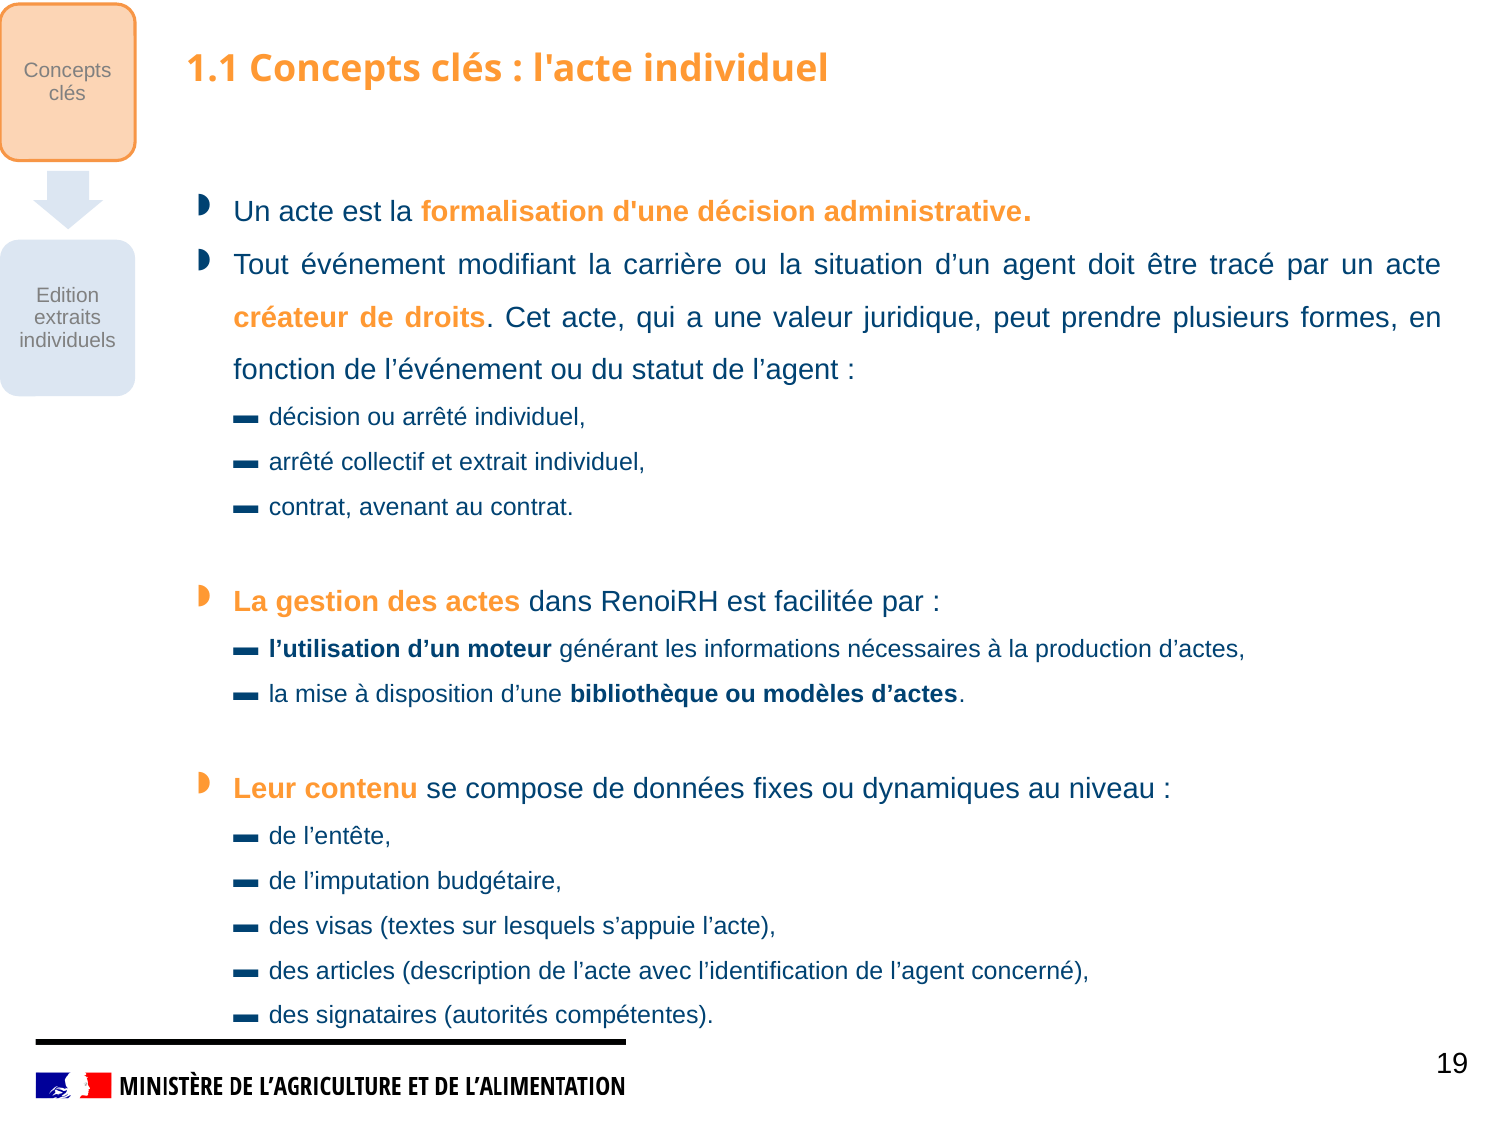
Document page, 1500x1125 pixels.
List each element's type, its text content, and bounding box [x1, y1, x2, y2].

text_box [33, 170, 104, 230]
text_box 1.1 Concepts clés : l'acte individuel [171, 36, 1458, 143]
text_box Un acte est la formalisation d'une décision administrative. Tout événement modifiant la carrière ou la situation d’un agent doit être tracé par un acte créateur de droits. Cet acte, qui a une valeur juridique, peut prendre plusieurs formes, en fonction de l’événement ou du statut de l’agent : décision ou arrêté individuel, arrêté collectif et extrait individuel, contrat, avenant au contrat. La gestion des actes dans RenoiRH est facilitée par : l’utilisation d’un moteur générant les informations nécessaires à la production d’actes, la mise à disposition d’une bibliothèque ou modèles d’actes. Leur contenu se compose de données fixes ou dynamiques au niveau : de l’entête, de l’imputation budgétaire, des visas (textes sur lesquels s’appuie l’acte), des articles (description de l’acte avec l’identification de l’agent concerné), des signataires (autorités compétentes). [183, 160, 1458, 1075]
text_box Concepts clés [0, 4, 136, 161]
picture [35, 1039, 626, 1099]
text_box Edition extraits individuels [0, 239, 136, 397]
